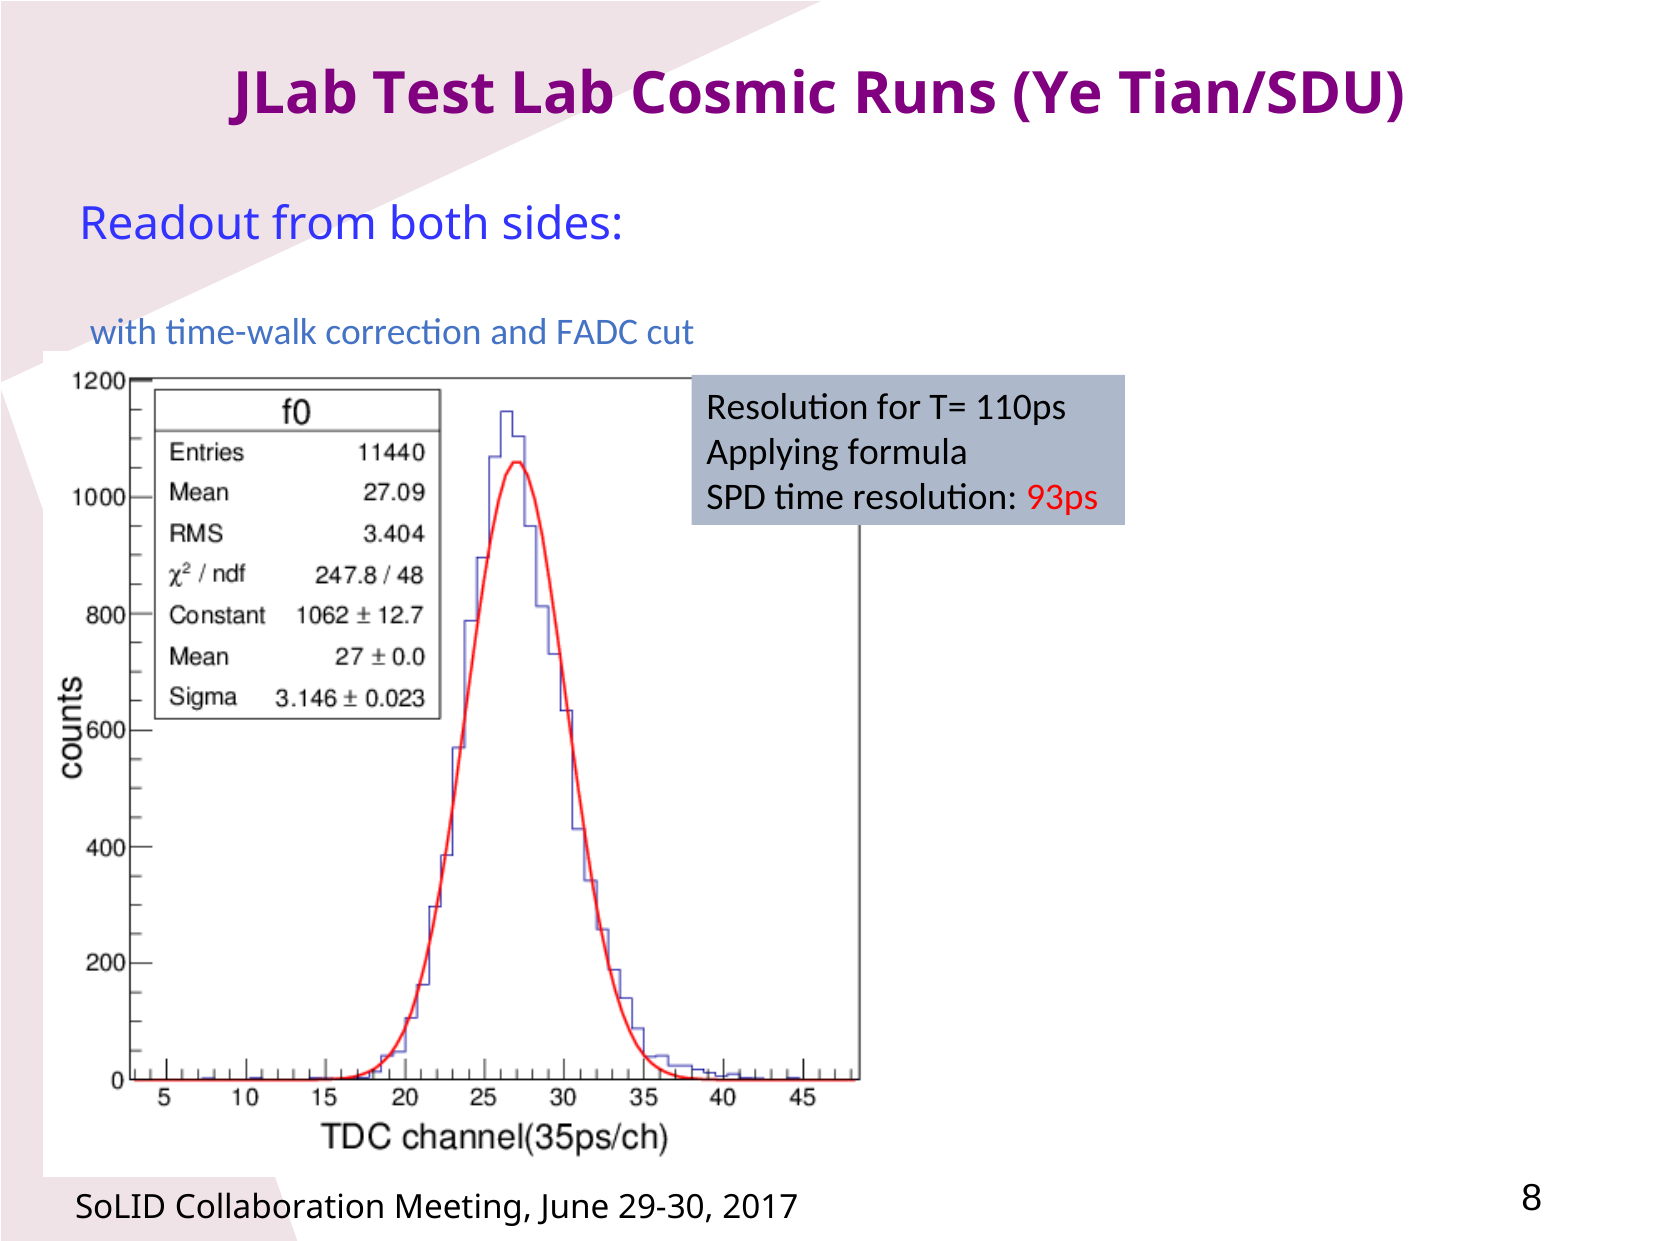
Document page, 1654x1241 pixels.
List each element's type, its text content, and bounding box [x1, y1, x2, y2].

title JLab Test Lab Cosmic Runs (Ye Tian/SDU) [68, 54, 1571, 116]
text_box with time-walk correction and FADC cut [74, 299, 863, 360]
text_box Readout from both sides: [64, 192, 713, 263]
picture [43, 351, 901, 1177]
text_box Resolution for T= 110ps Applying formula SPD time resolution: 93ps [691, 374, 1125, 525]
